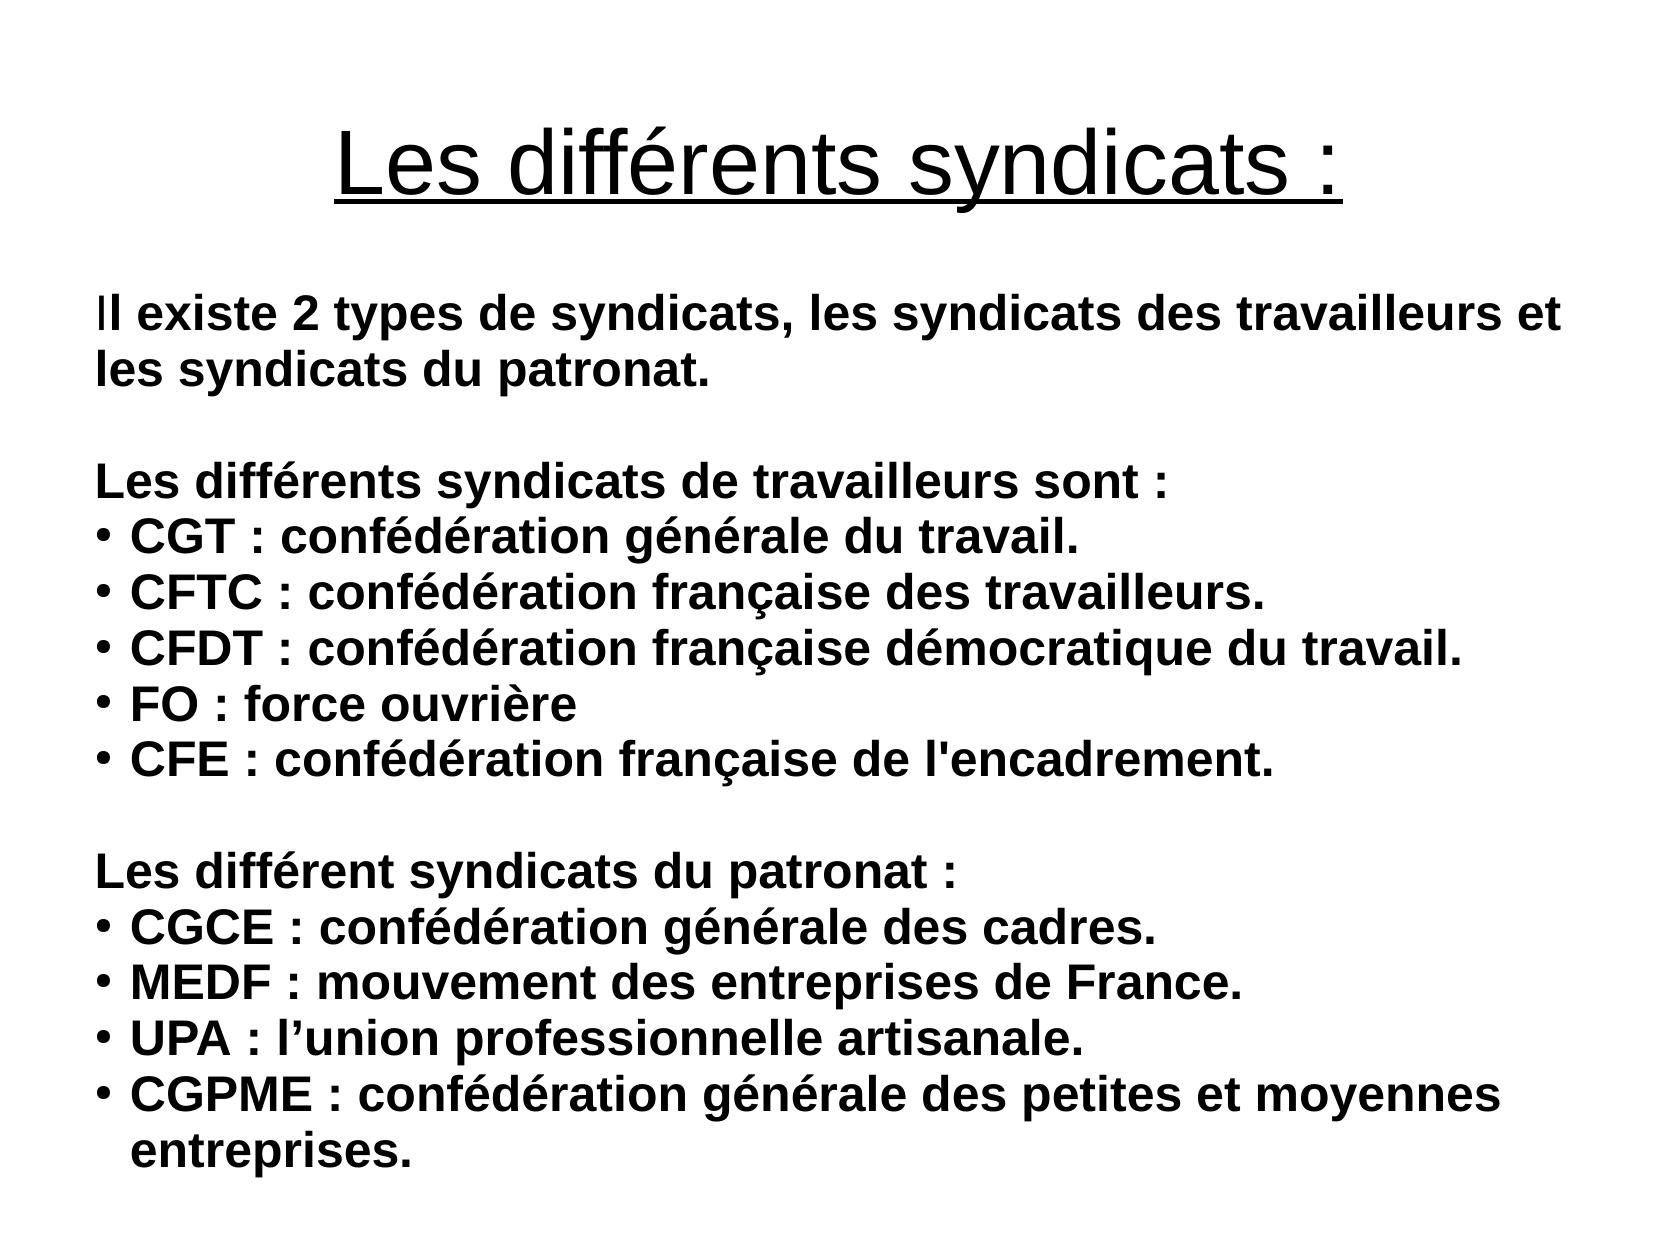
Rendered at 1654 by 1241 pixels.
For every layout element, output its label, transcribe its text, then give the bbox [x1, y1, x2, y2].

title Les différents syndicats : [94, 59, 1583, 267]
subtitle Il existe 2 types de syndicats, les syndicats des travailleurs et les syndicats du patronat. Les différents syndicats de travailleurs sont : CGT : confédération générale du travail. CFTC : confédération française des travailleurs. CFDT : confédération française démocratique du travail. FO : force ouvrière CFE : confédération française de l'encadrement. Les différent syndicats du patronat : CGCE : confédération générale des cadres. MEDF : mouvement des entreprises de France. UPA : l’union professionnelle artisanale. CGPME : confédération générale des petites et moyennes entreprises. [94, 273, 1583, 1241]
